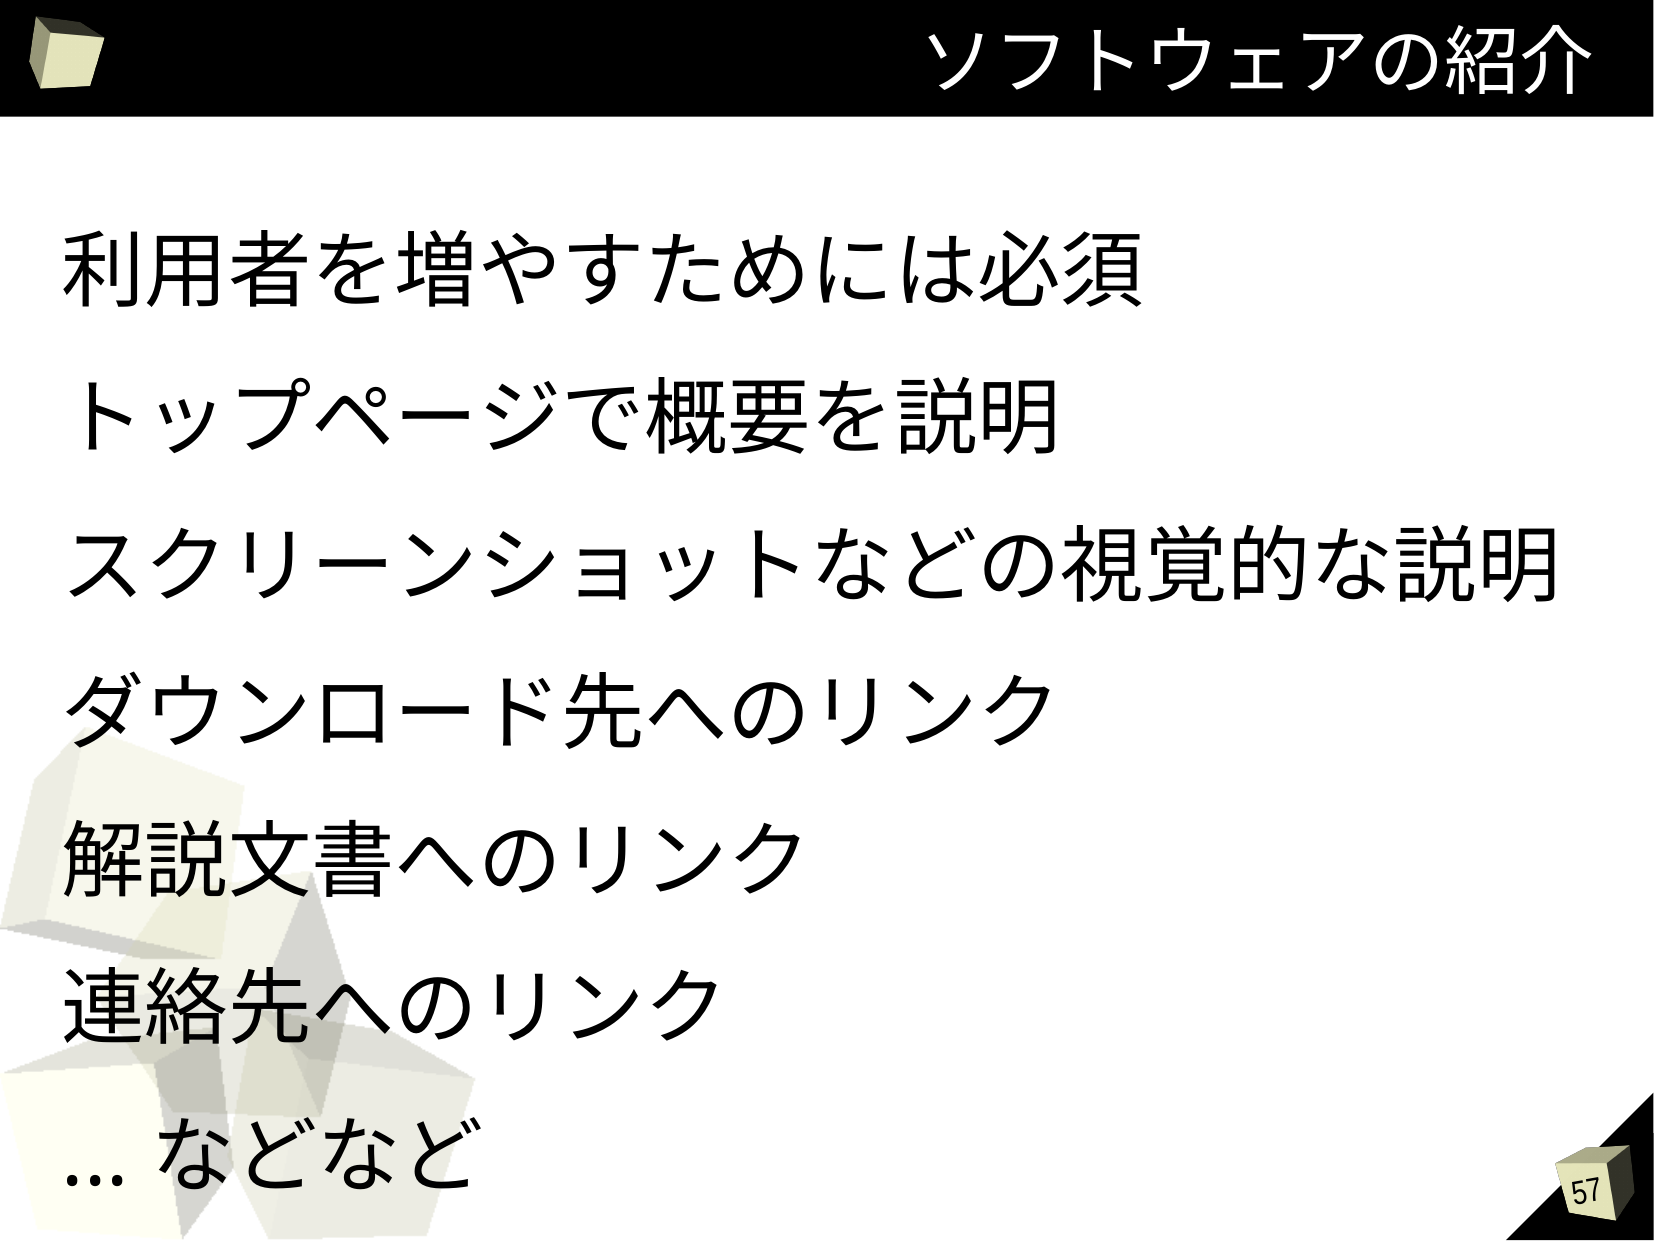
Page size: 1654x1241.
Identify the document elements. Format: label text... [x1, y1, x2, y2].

title ソフトウェアの紹介 [118, 0, 1595, 119]
picture [0, 726, 477, 1241]
list 利用者を増やすためには必須 トップページで概要を説明 スクリーンショットなどの視覚的な説明 ダウンロード先へのリンク 解説文書へのリンク 連絡先へのリンク ...などなど [44, 177, 1611, 1214]
